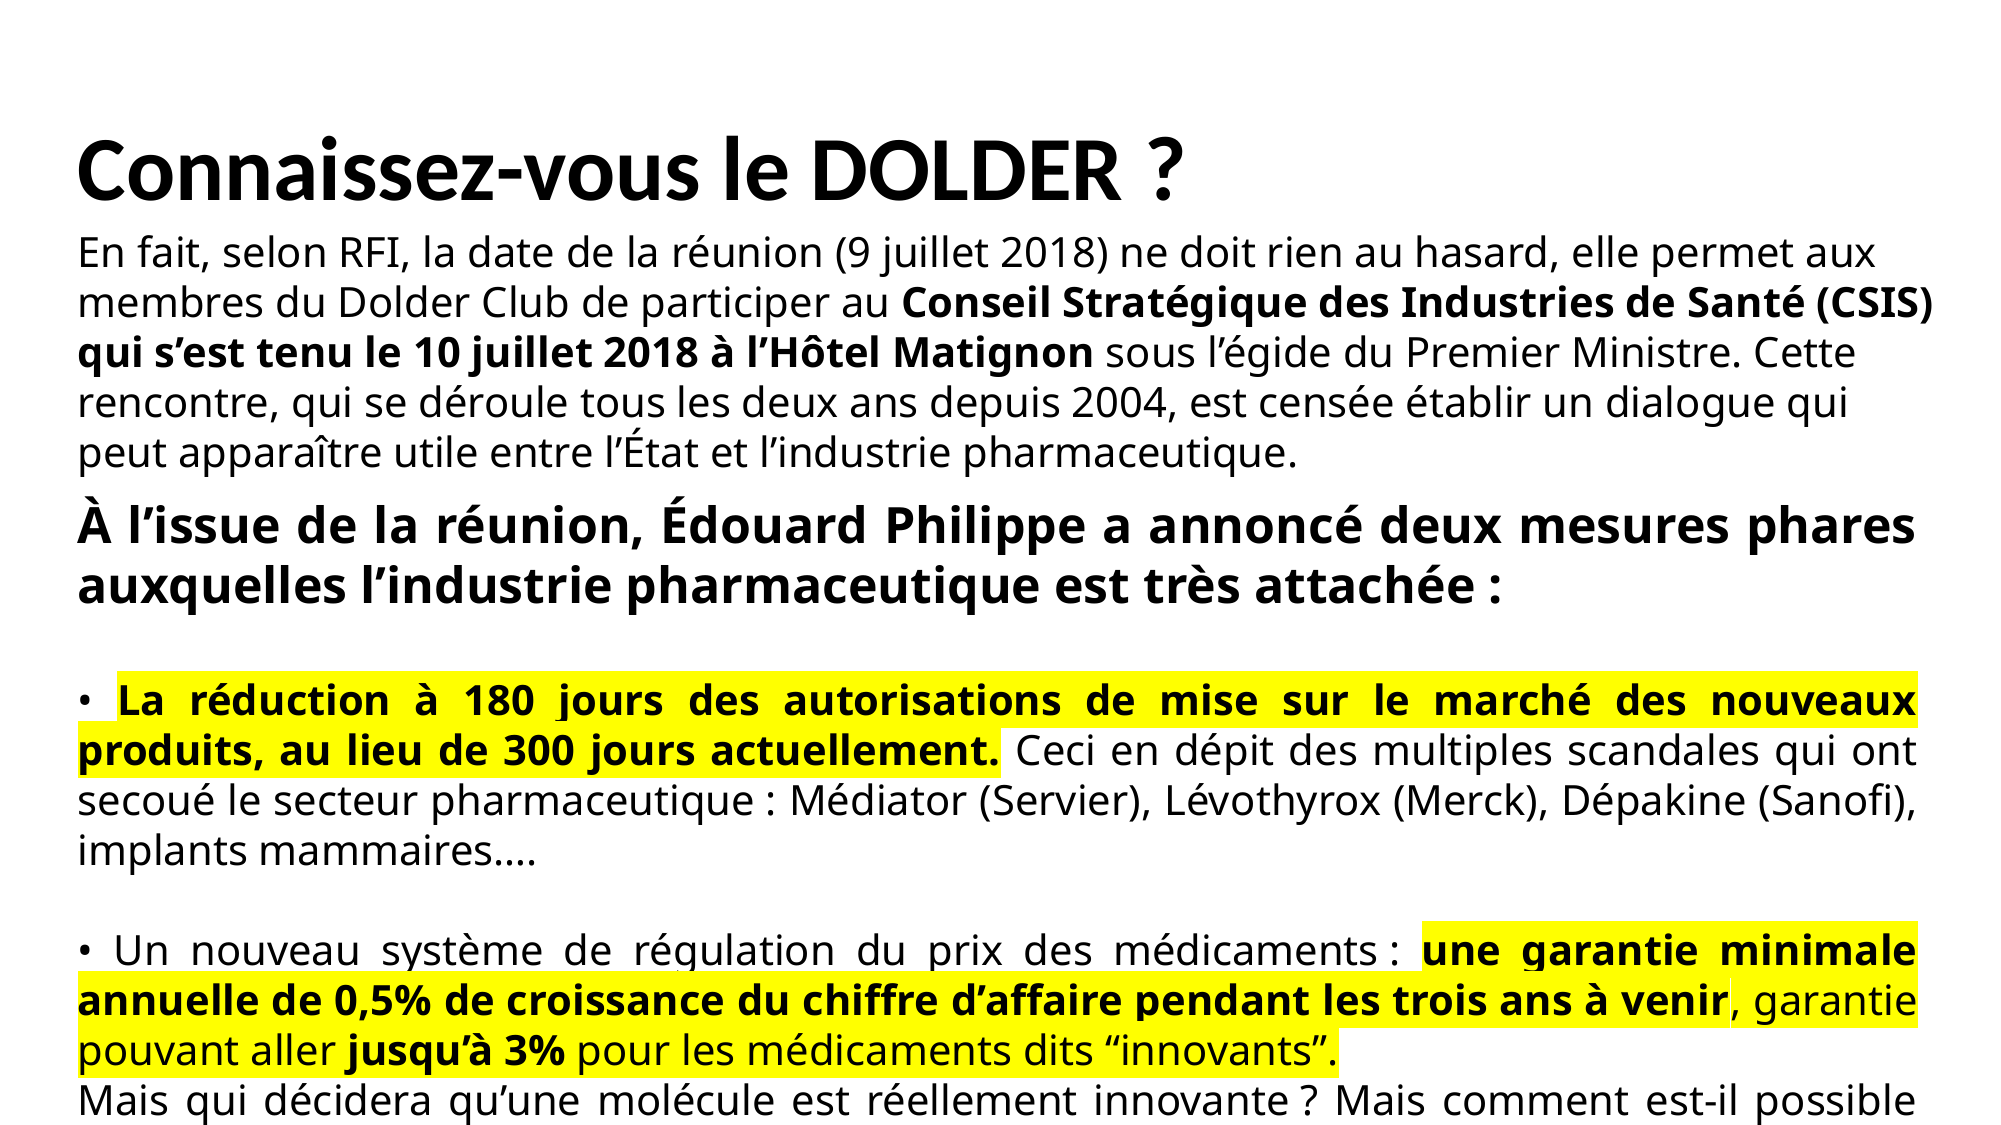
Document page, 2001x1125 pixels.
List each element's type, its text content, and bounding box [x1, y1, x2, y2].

text_box À l’issue de la réunion, Édouard Philippe a annoncé deux mesures phares auxquelles l’industrie pharmaceutique est très attachée : • La réduction à 180 jours des autorisations de mise sur le marché des nouveaux produits, au lieu de 300 jours actuellement. Ceci en dépit des multiples scandales qui ont secoué le secteur pharmaceutique : Médiator (Servier), Lévo­thy­rox (Merck), Dépakine (Sanofi), implants mammaires…. • Un nouveau système de régulation du prix des médicaments : une garantie minimale annuelle de 0,5% de croissance du chiffre d’affaire pendant les trois ans à venir, garantie pouvant aller jusqu’à 3% pour les médicaments dits “innovants”. Mais qui décidera qu’une molécule est réellement innovante ? Mais comment est-il possible qu’une entreprise privée puisse se voir offrir par la collectivité une garantie de croissance ? [63, 486, 1954, 1125]
text_box En fait, selon RFI, la date de la réunion (9 juillet 2018) ne doit rien au hasard, elle permet aux membres du Dolder Club de participer au Conseil Stratégique des Industries de Santé (CSIS) qui s’est tenu le 10 juillet 2018 à l’Hôtel Matignon sous l’égide du Premier Ministre. Cette rencontre, qui se déroule tous les deux ans depuis 2004, est censée établir un dialogue qui peut apparaître utile entre l’État et l’industrie pharmaceutique. [63, 219, 1954, 484]
title Connaissez-vous le DOLDER ? [62, 62, 1788, 280]
